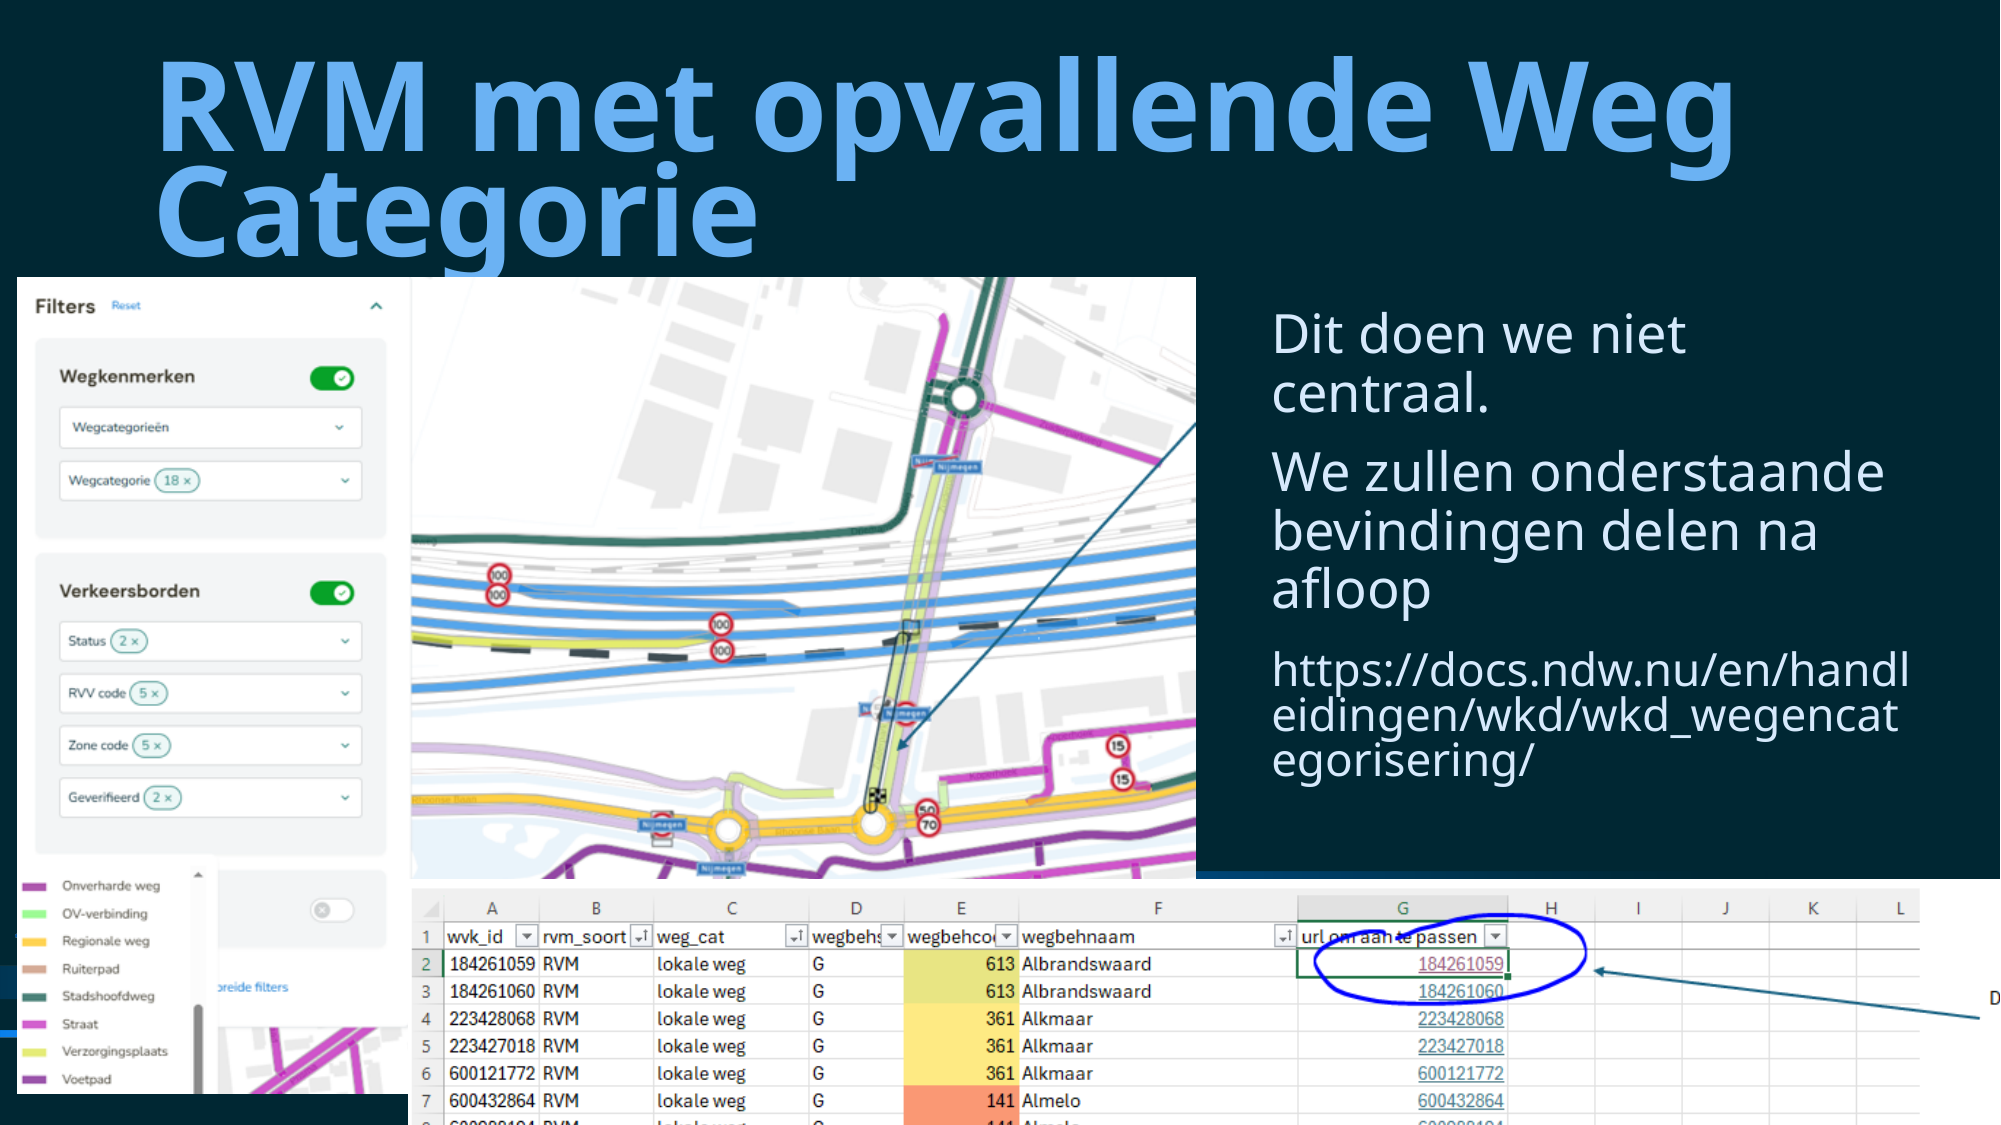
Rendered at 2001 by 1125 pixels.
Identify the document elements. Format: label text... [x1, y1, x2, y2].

title RVM met opvallende Weg Categorie [137, 59, 1863, 278]
list Dit doen we niet centraal. We zullen onderstaande bevindingen delen na afloop https://docs.ndw.nu/en/handleidingen/wkd/wkd_wegencategorisering/ [1256, 299, 1931, 827]
picture [17, 277, 2000, 1125]
